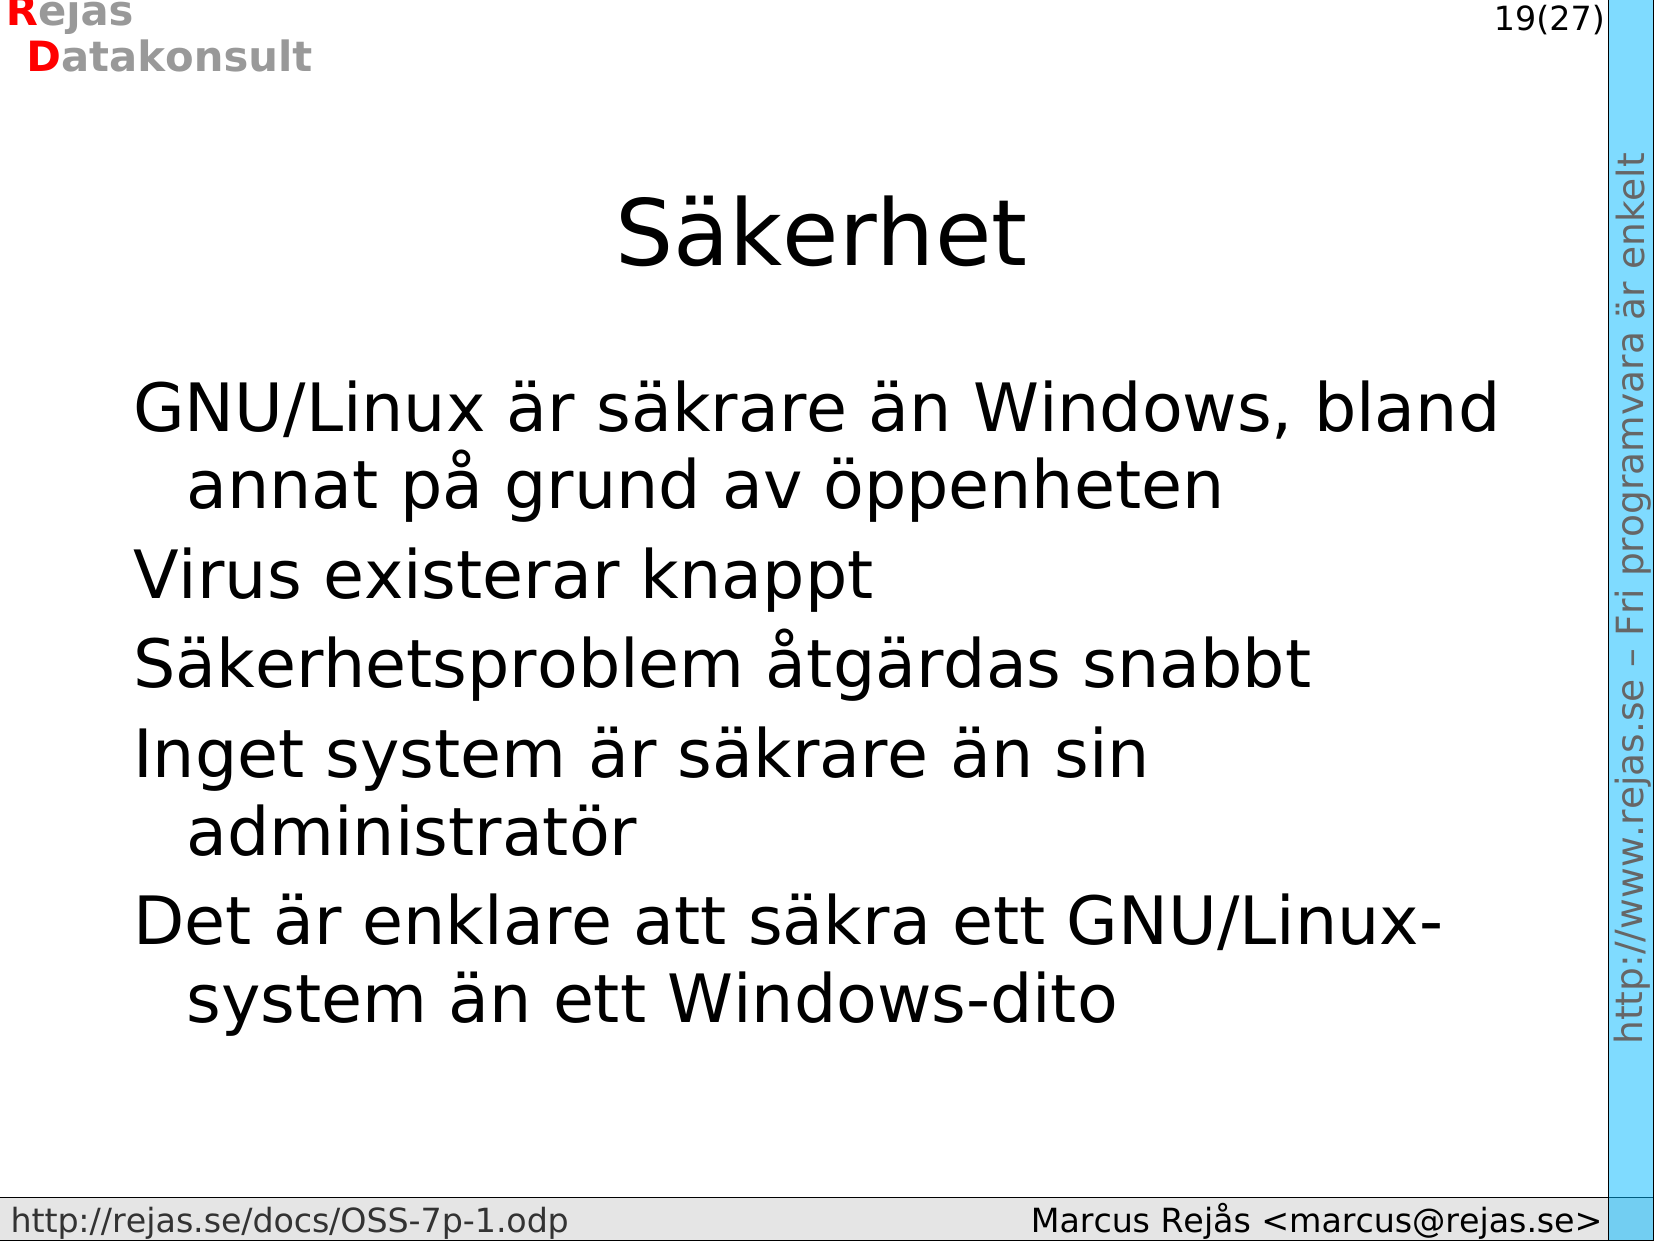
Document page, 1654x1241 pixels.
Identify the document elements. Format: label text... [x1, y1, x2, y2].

title Säkerhet [115, 130, 1528, 338]
list GNU/Linux är säkrare än Windows, bland annat på grund av öppenheten Virus existerar knappt Säkerhetsproblem åtgärdas snabbt Inget system är säkrare än sin administratör Det är enklare att säkra ett GNU/Linux-system än ett Windows-dito [115, 368, 1528, 1165]
